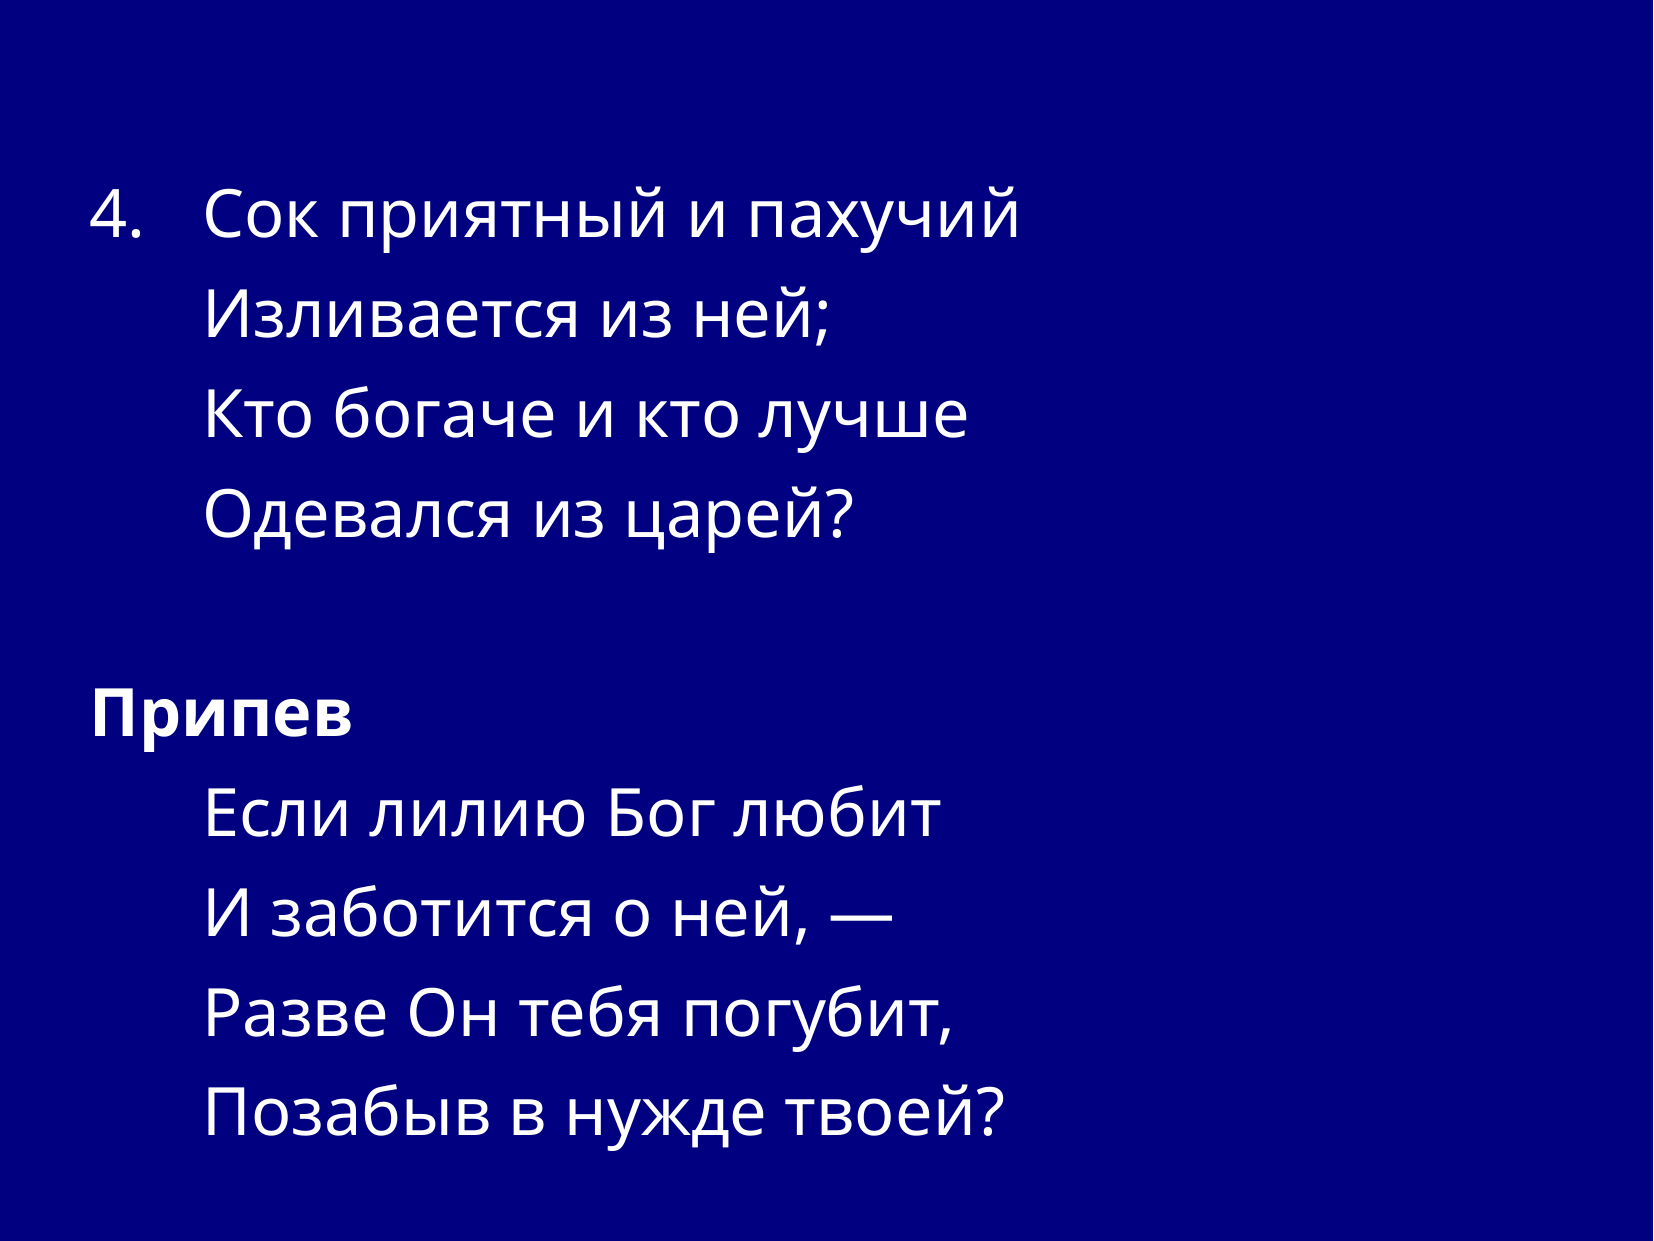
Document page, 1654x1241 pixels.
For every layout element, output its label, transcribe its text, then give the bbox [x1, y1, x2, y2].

text_box 4. Сок приятный и пахучий Изливается из ней; Кто богаче и кто лучше Одевался из царей? Припев Если лилию Бог любит И заботится о ней, — Разве Он тебя погубит, Позабыв в нужде твоей? [75, 150, 1576, 1163]
